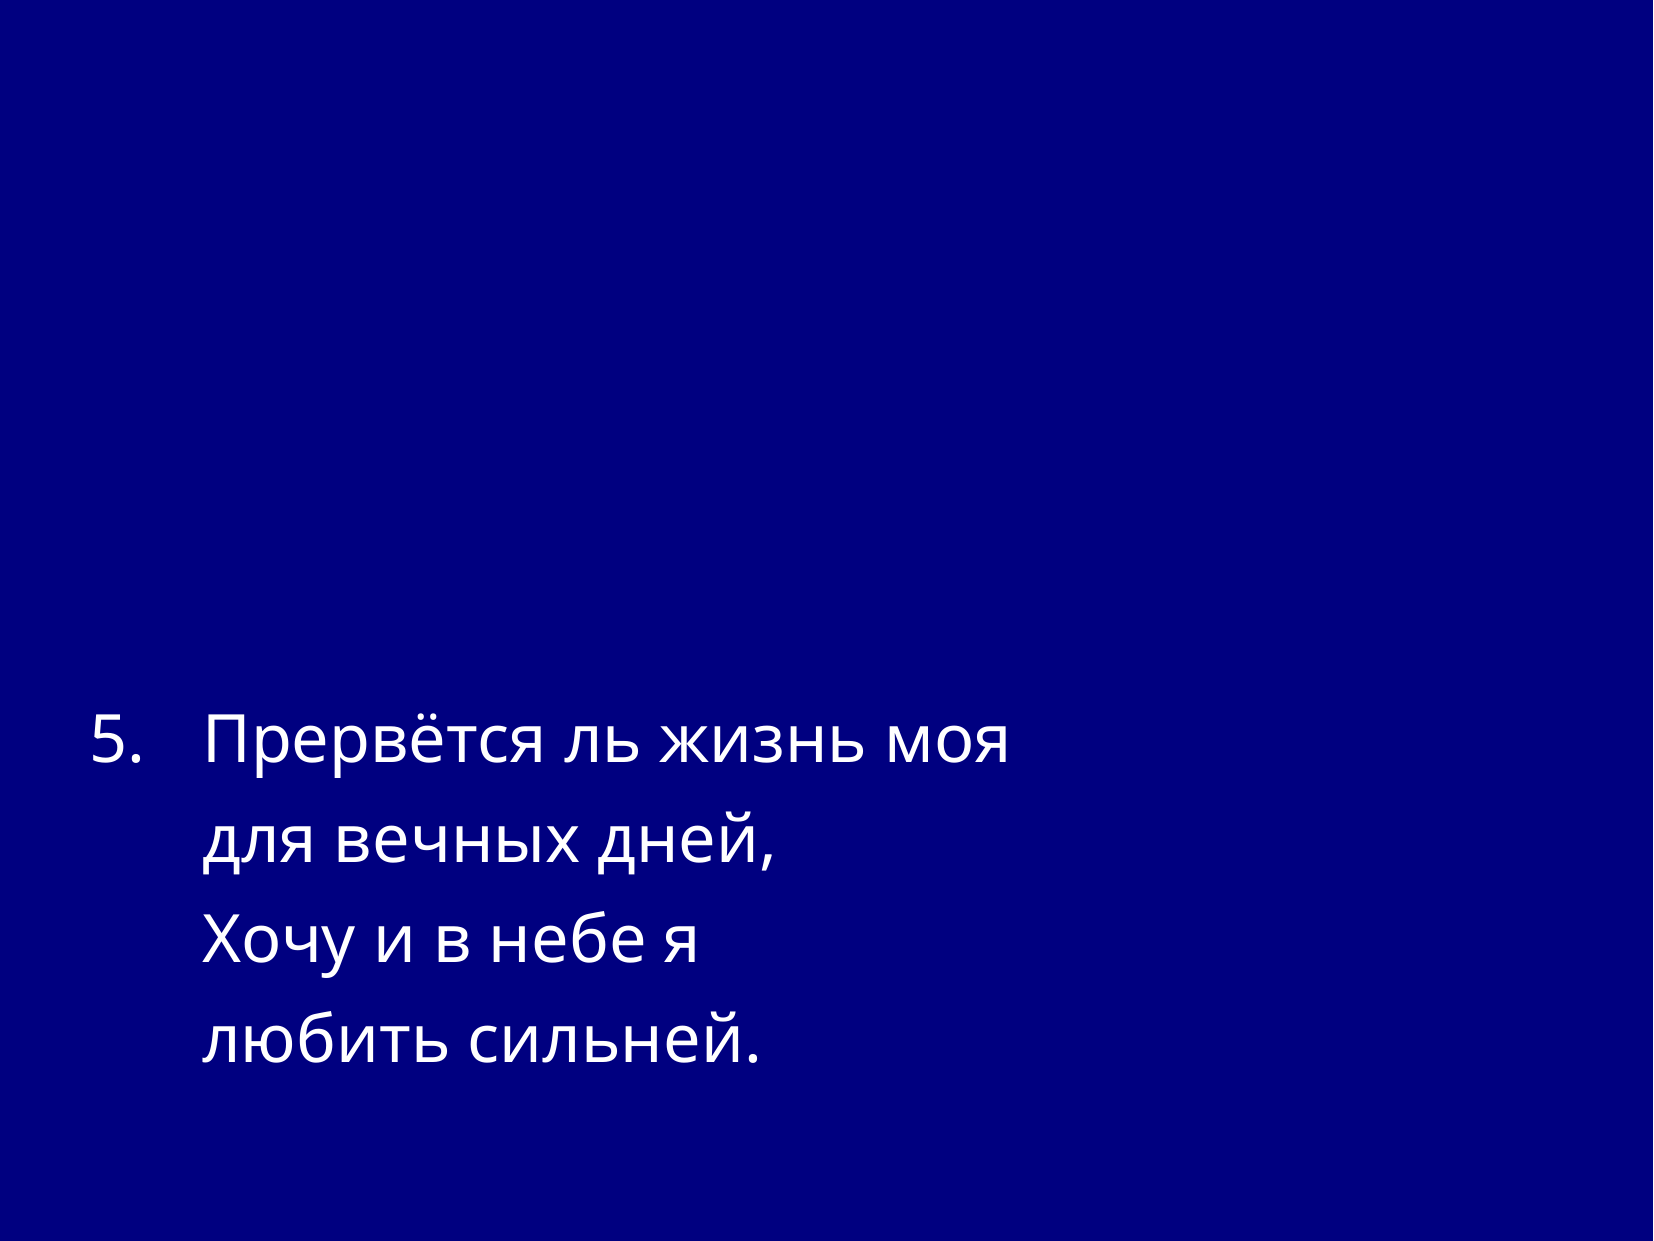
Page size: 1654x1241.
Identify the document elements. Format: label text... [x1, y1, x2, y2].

text_box 5. Прервётся ль жизнь моя для вечных дней, Хочу и в небе я любить сильней. [75, 675, 1576, 1163]
